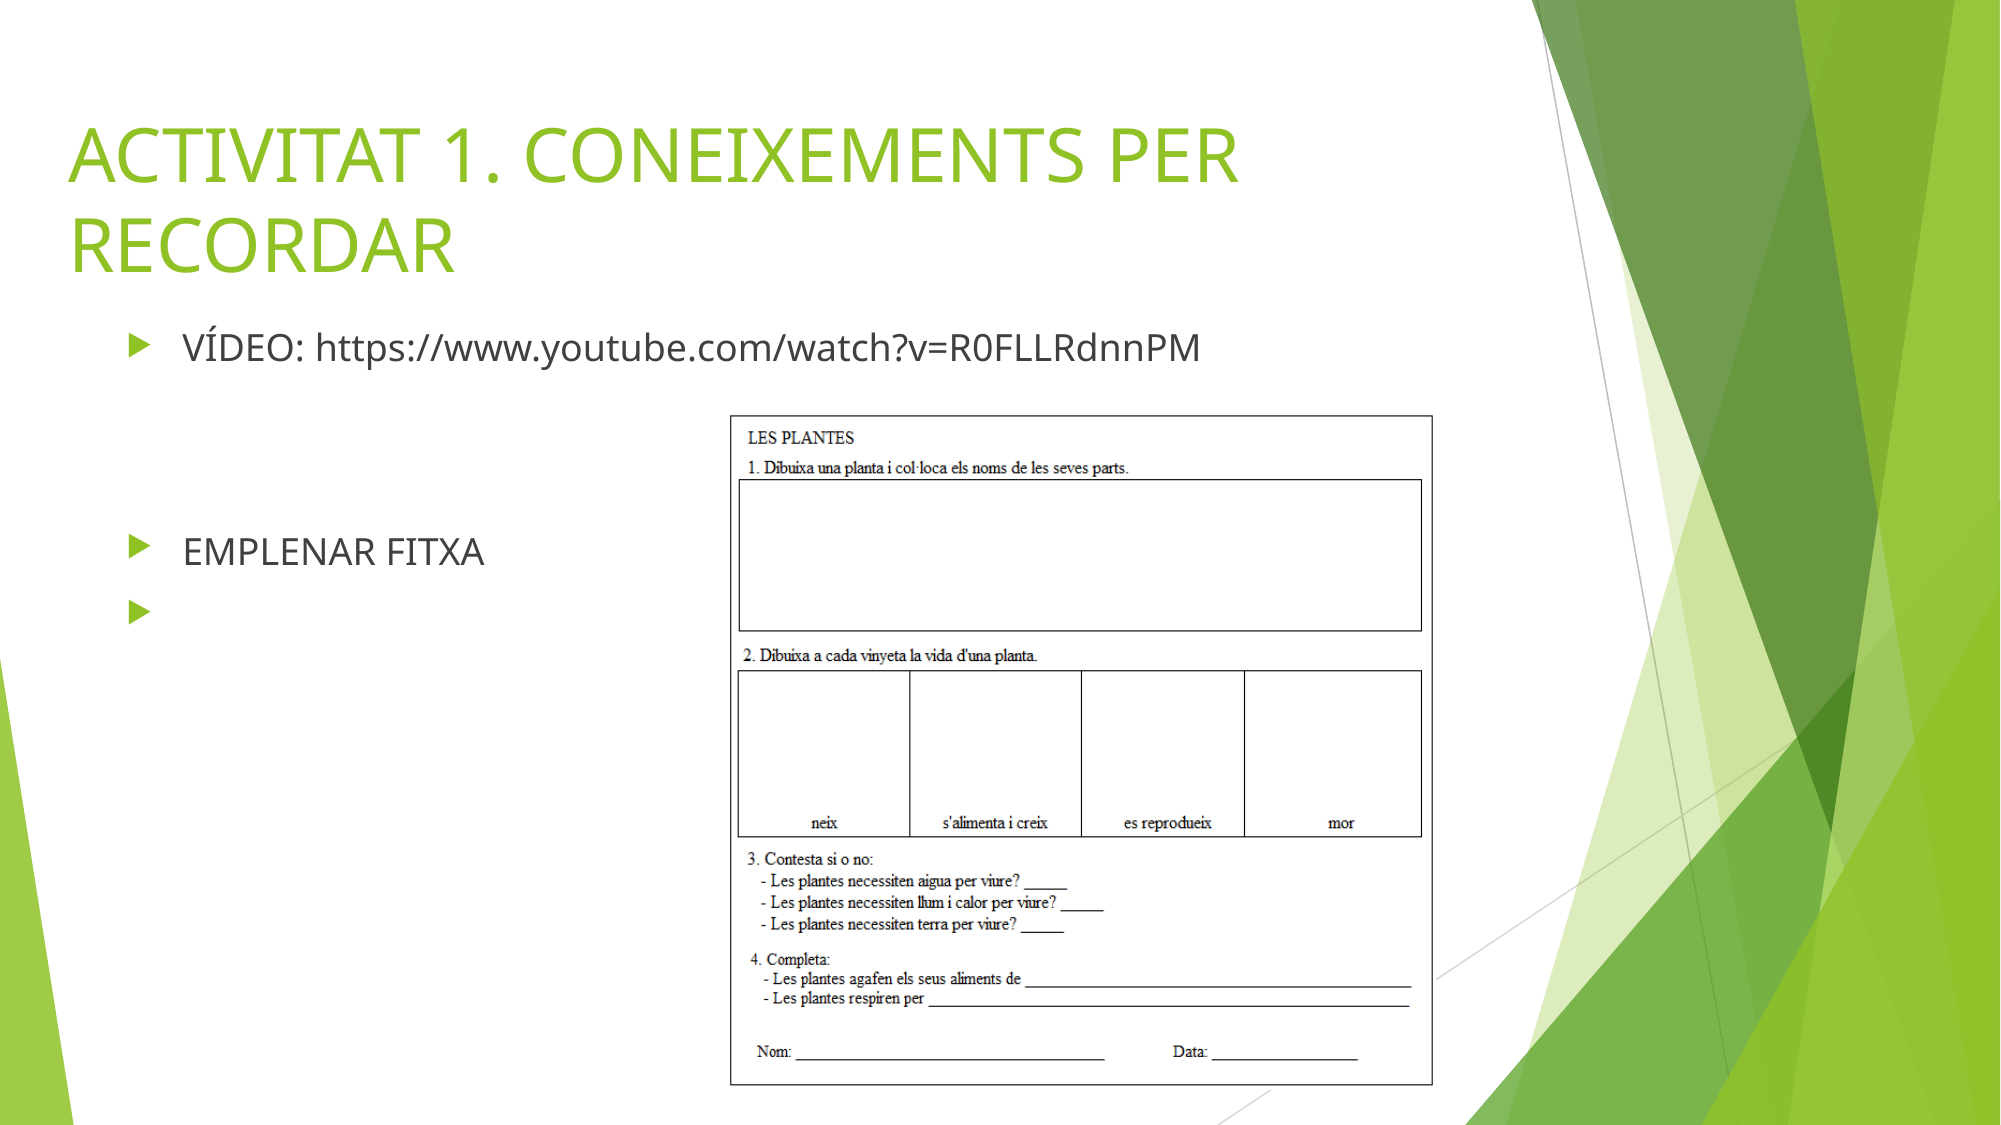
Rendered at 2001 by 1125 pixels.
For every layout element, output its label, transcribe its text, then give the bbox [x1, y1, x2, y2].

title ACTIVITAT 1. CONEIXEMENTS PER RECORDAR [53, 99, 1580, 317]
list VÍDEO: https://www.youtube.com/watch?v=R0FLLRdnnPM EMPLENAR FITXA [111, 316, 1522, 992]
picture [727, 412, 1436, 1090]
